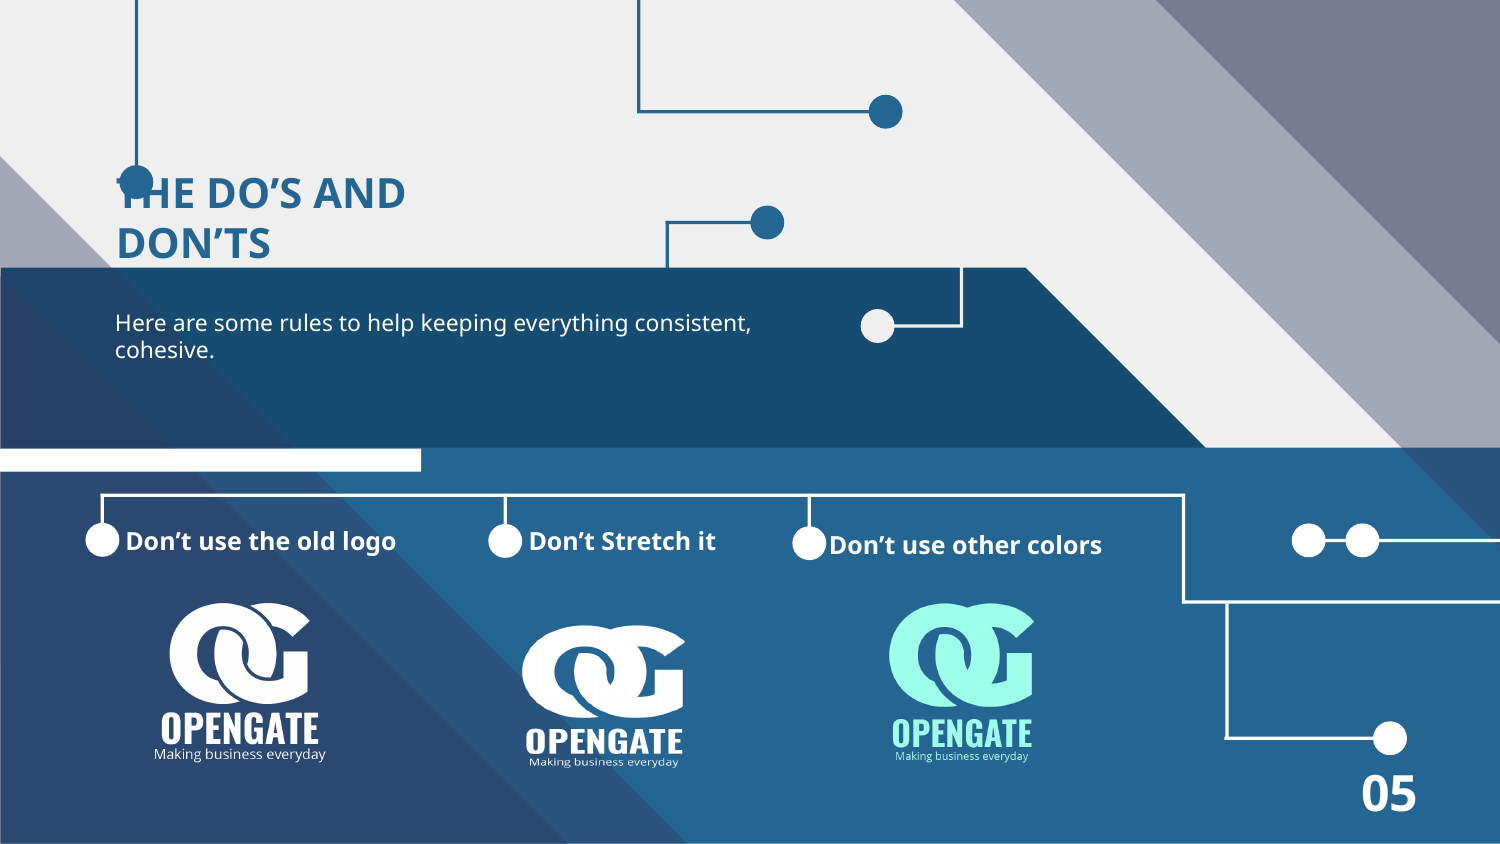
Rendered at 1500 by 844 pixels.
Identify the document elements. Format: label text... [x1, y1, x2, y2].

title THE DO’S AND DON’TS [100, 193, 523, 282]
picture [153, 603, 326, 763]
picture [522, 625, 685, 768]
list Here are some rules to help keeping everything consistent, cohesive. [100, 293, 869, 359]
text_box [119, 0, 154, 200]
text_box 05 [1325, 764, 1455, 819]
text_box [637, 0, 903, 129]
text_box [0, 0, 1500, 844]
picture [889, 603, 1034, 763]
text_box Don’t Stretch it [513, 517, 813, 564]
text_box Don’t use the old logo [110, 510, 426, 576]
text_box Don’t use other colors [813, 514, 1129, 580]
